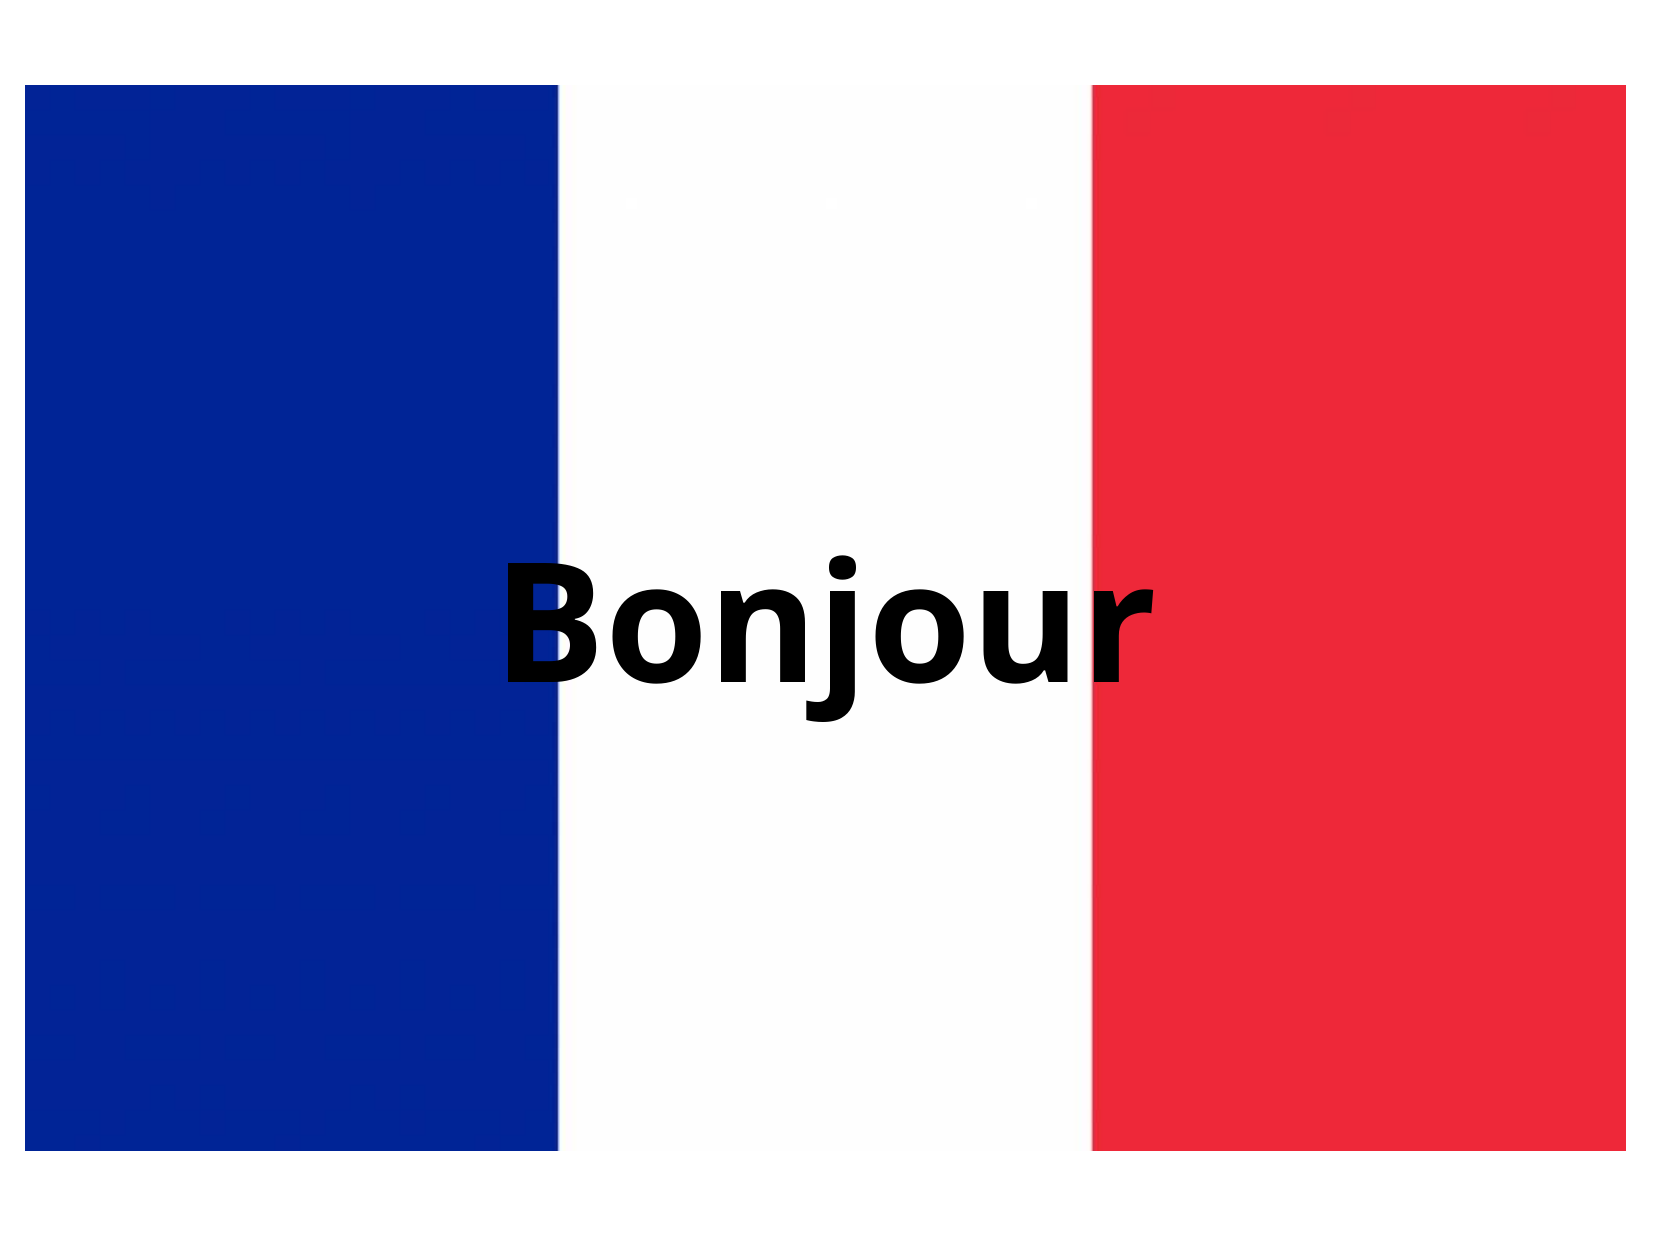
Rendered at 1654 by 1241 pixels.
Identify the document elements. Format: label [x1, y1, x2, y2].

picture [25, 85, 1626, 1151]
